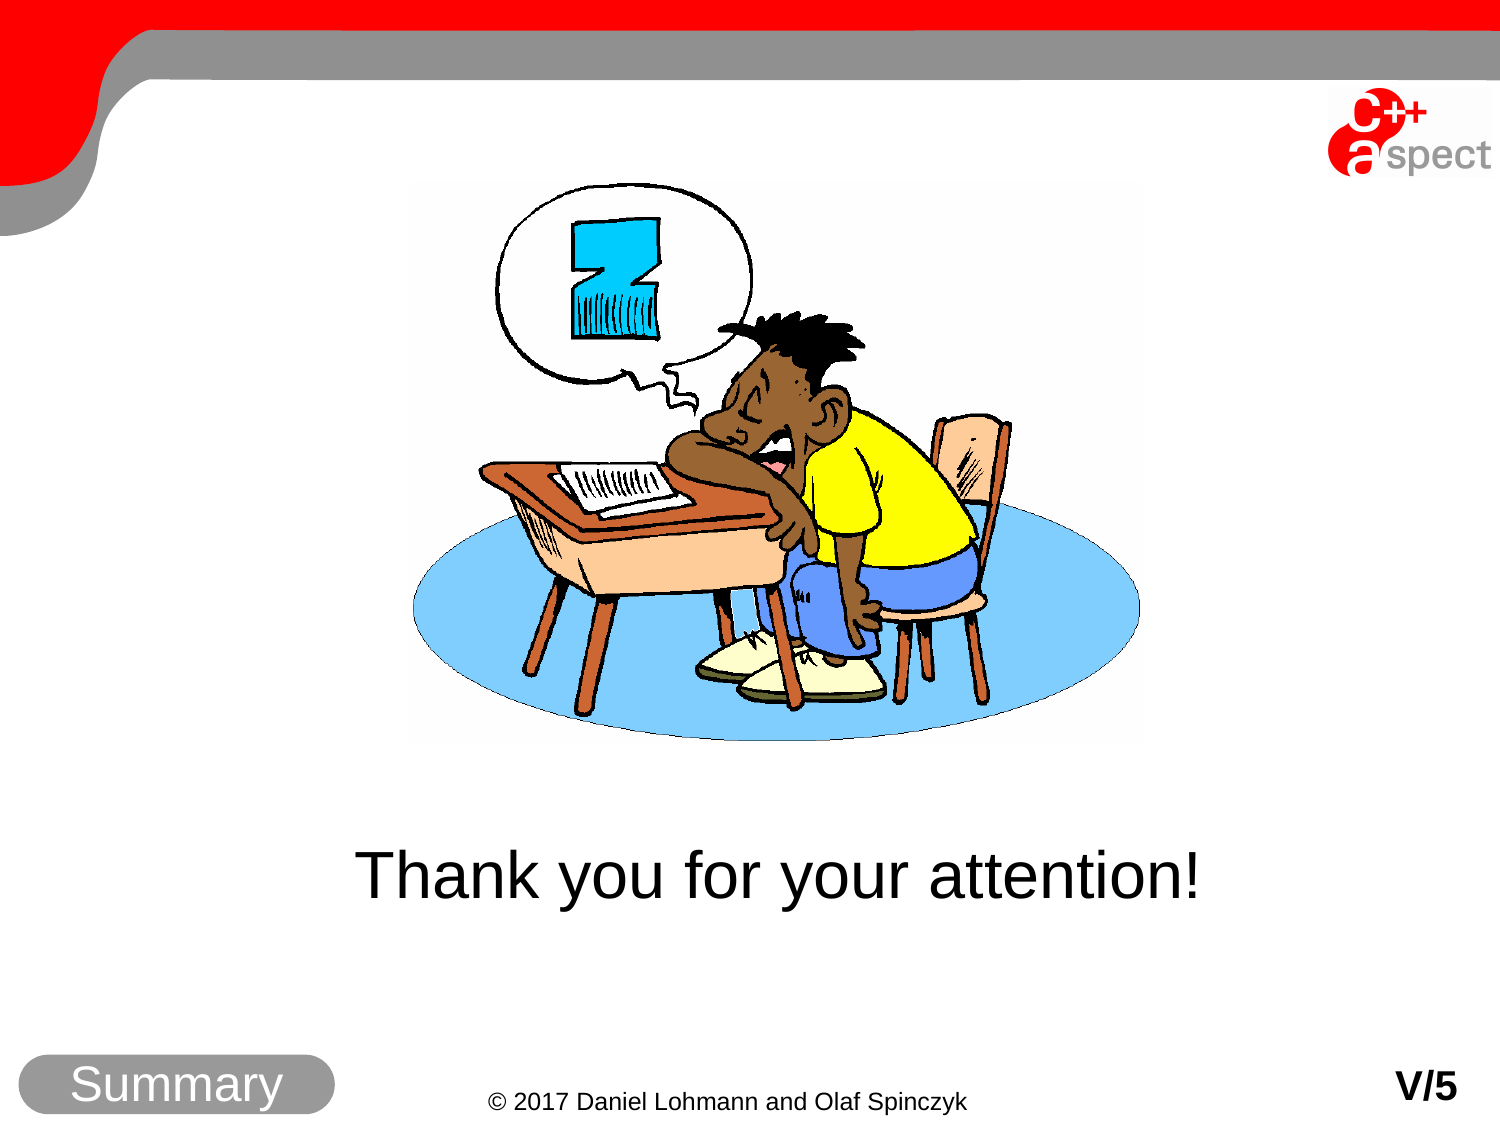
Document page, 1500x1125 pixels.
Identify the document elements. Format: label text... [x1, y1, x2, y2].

subtitle Thank you for your attention! [73, 791, 1410, 953]
picture [409, 182, 1143, 744]
